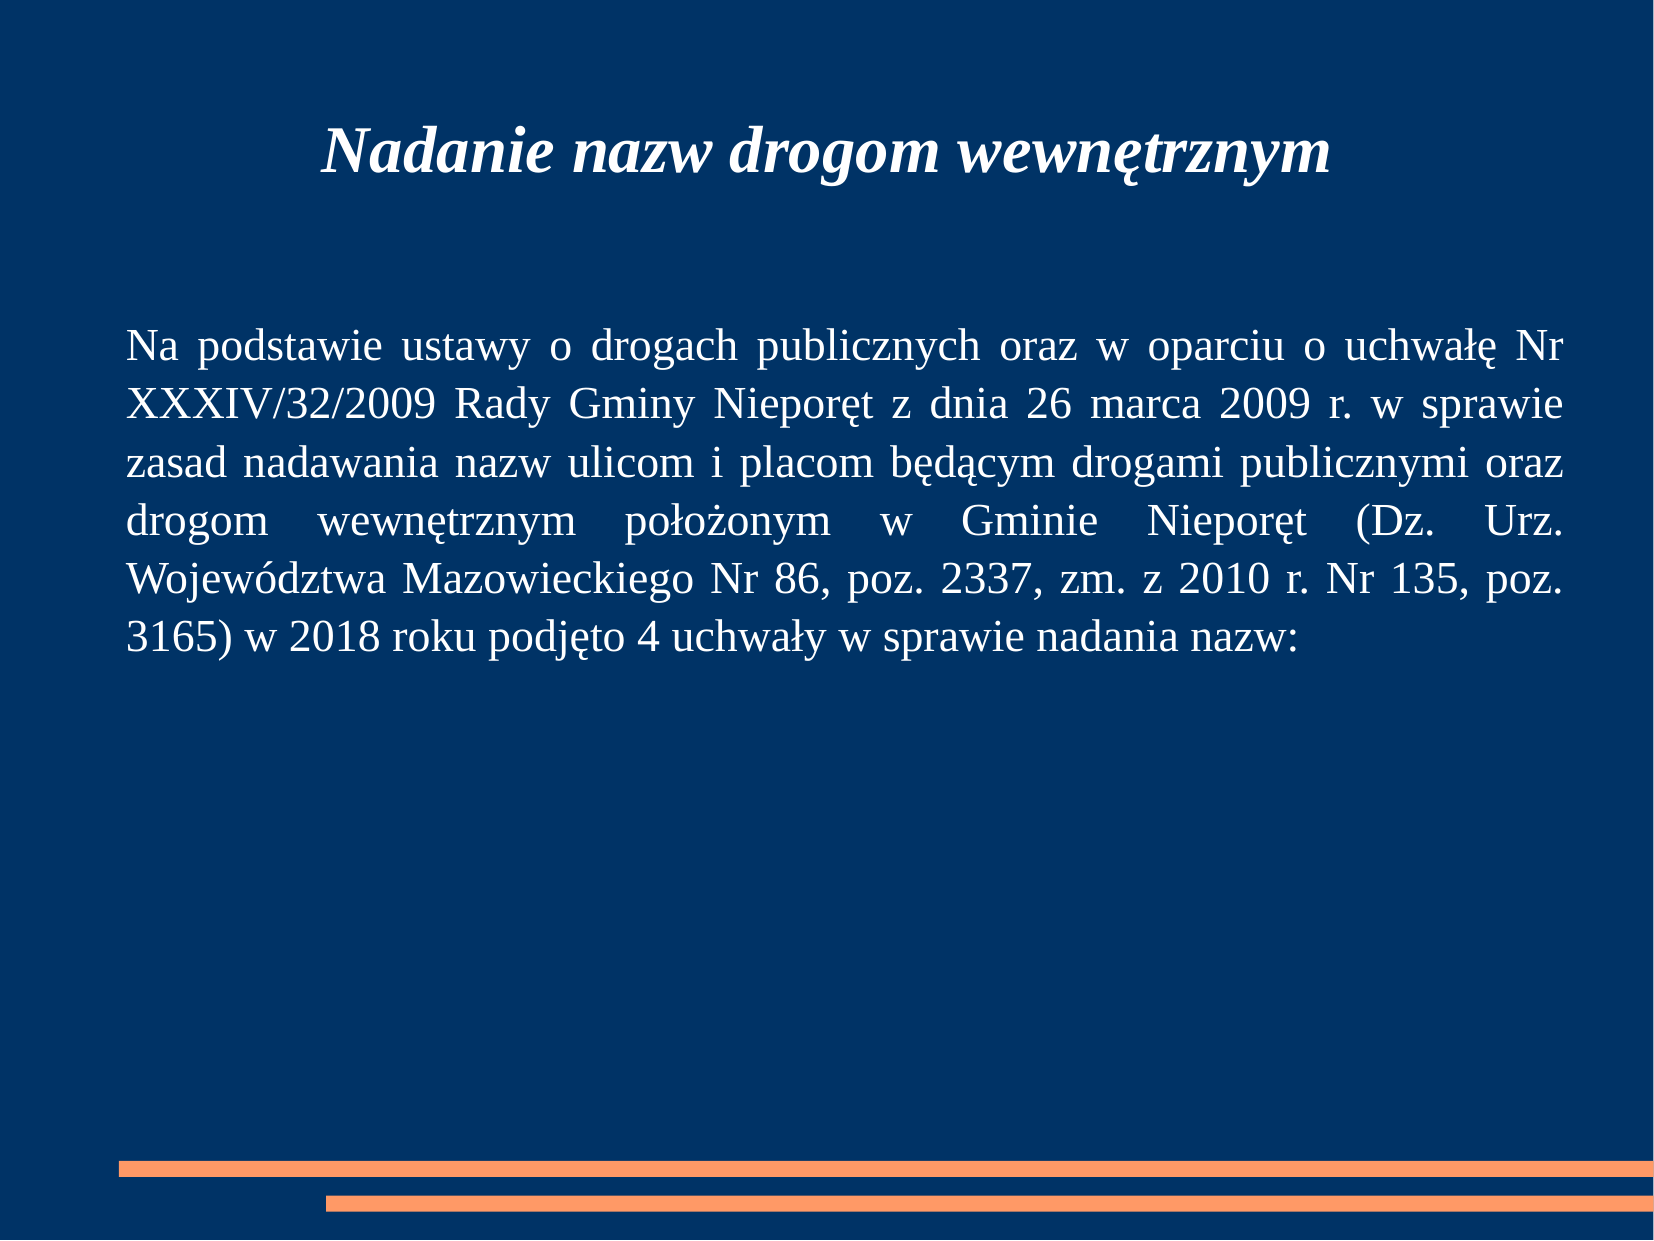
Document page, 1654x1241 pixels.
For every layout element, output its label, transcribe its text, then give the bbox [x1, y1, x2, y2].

title Nadanie nazw drogom wewnętrznym [121, 46, 1534, 254]
list Na podstawie ustawy o drogach publicznych oraz w oparciu o uchwałę Nr XXXIV/32/2009 Rady Gminy Nieporęt z dnia 26 marca 2009 r. w sprawie zasad nadawania nazw ulicom i placom będącym drogami publicznymi oraz drogom wewnętrznym położonym w Gminie Nieporęt (Dz. Urz. Województwa Mazowieckiego Nr 86, poz. 2337, zm. z 2010 r. Nr 135, poz. 3165) w 2018 roku podjęto 4 uchwały w sprawie nadania nazw: [125, 312, 1565, 1123]
